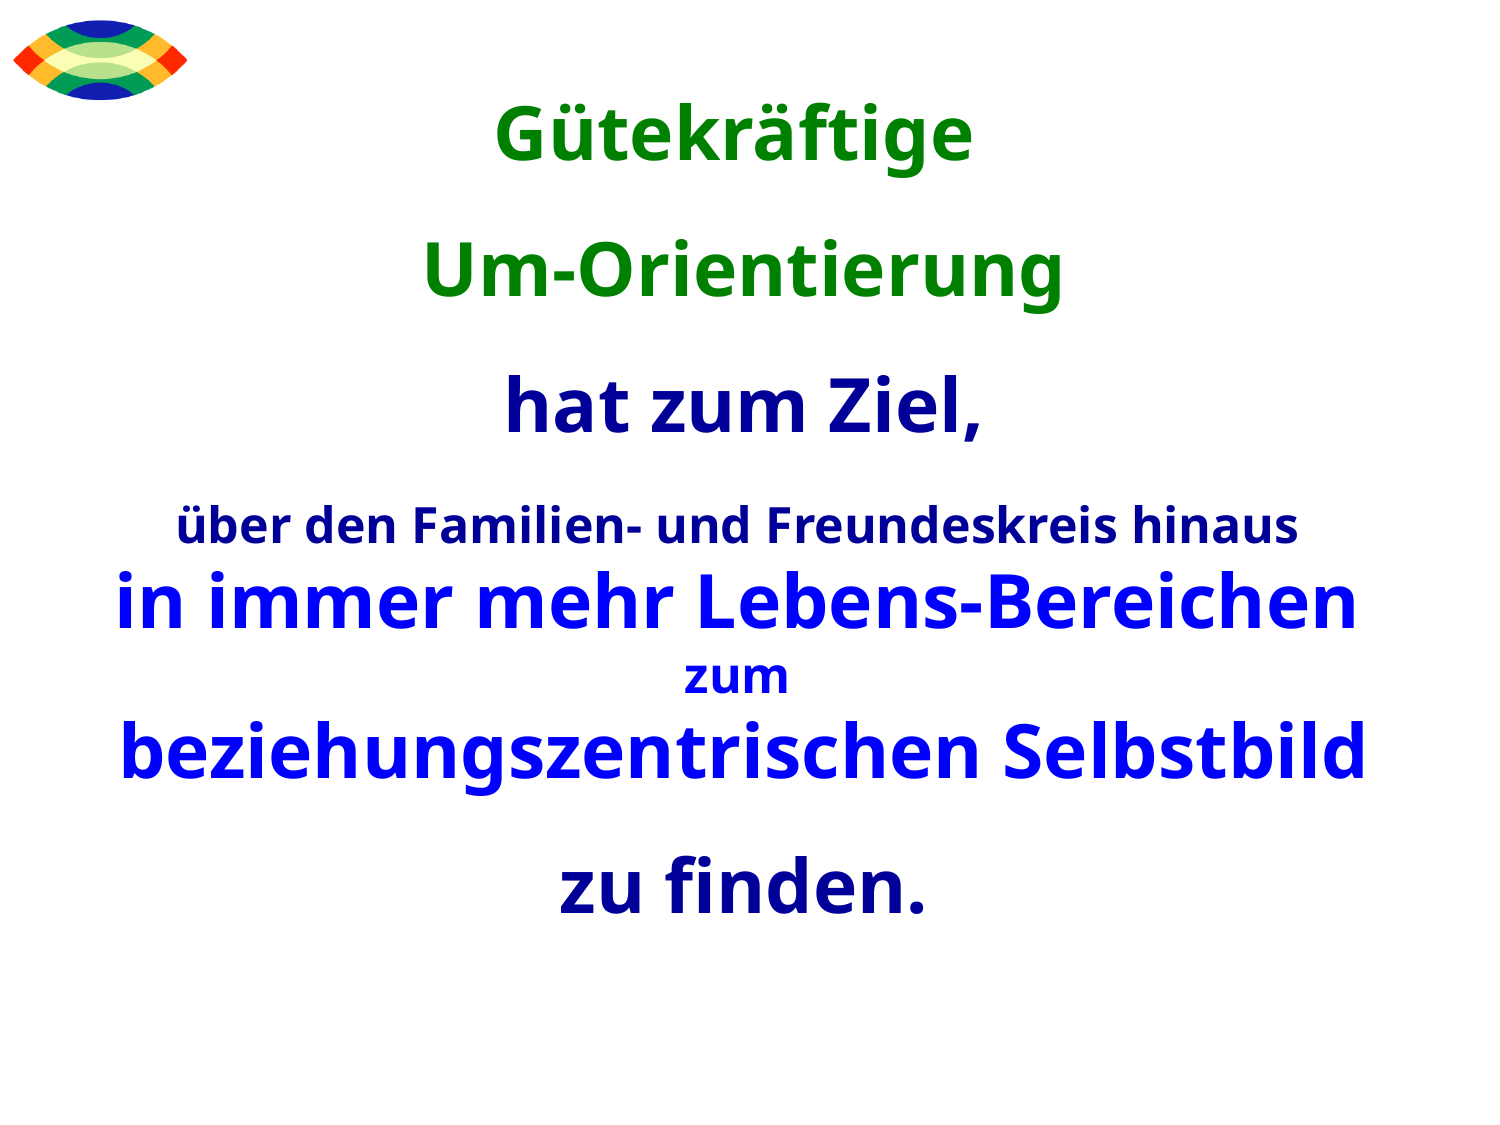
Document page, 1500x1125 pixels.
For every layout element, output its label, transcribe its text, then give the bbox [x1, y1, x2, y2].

picture [5, 7, 195, 113]
text_box Gütekräftige Um-Orientierung hat zum Ziel, über den Familien- und Freundeskreis hinaus in immer mehr Lebens-Bereichen zum beziehungszentrischen Selbstbild zu finden. [76, 78, 1412, 937]
